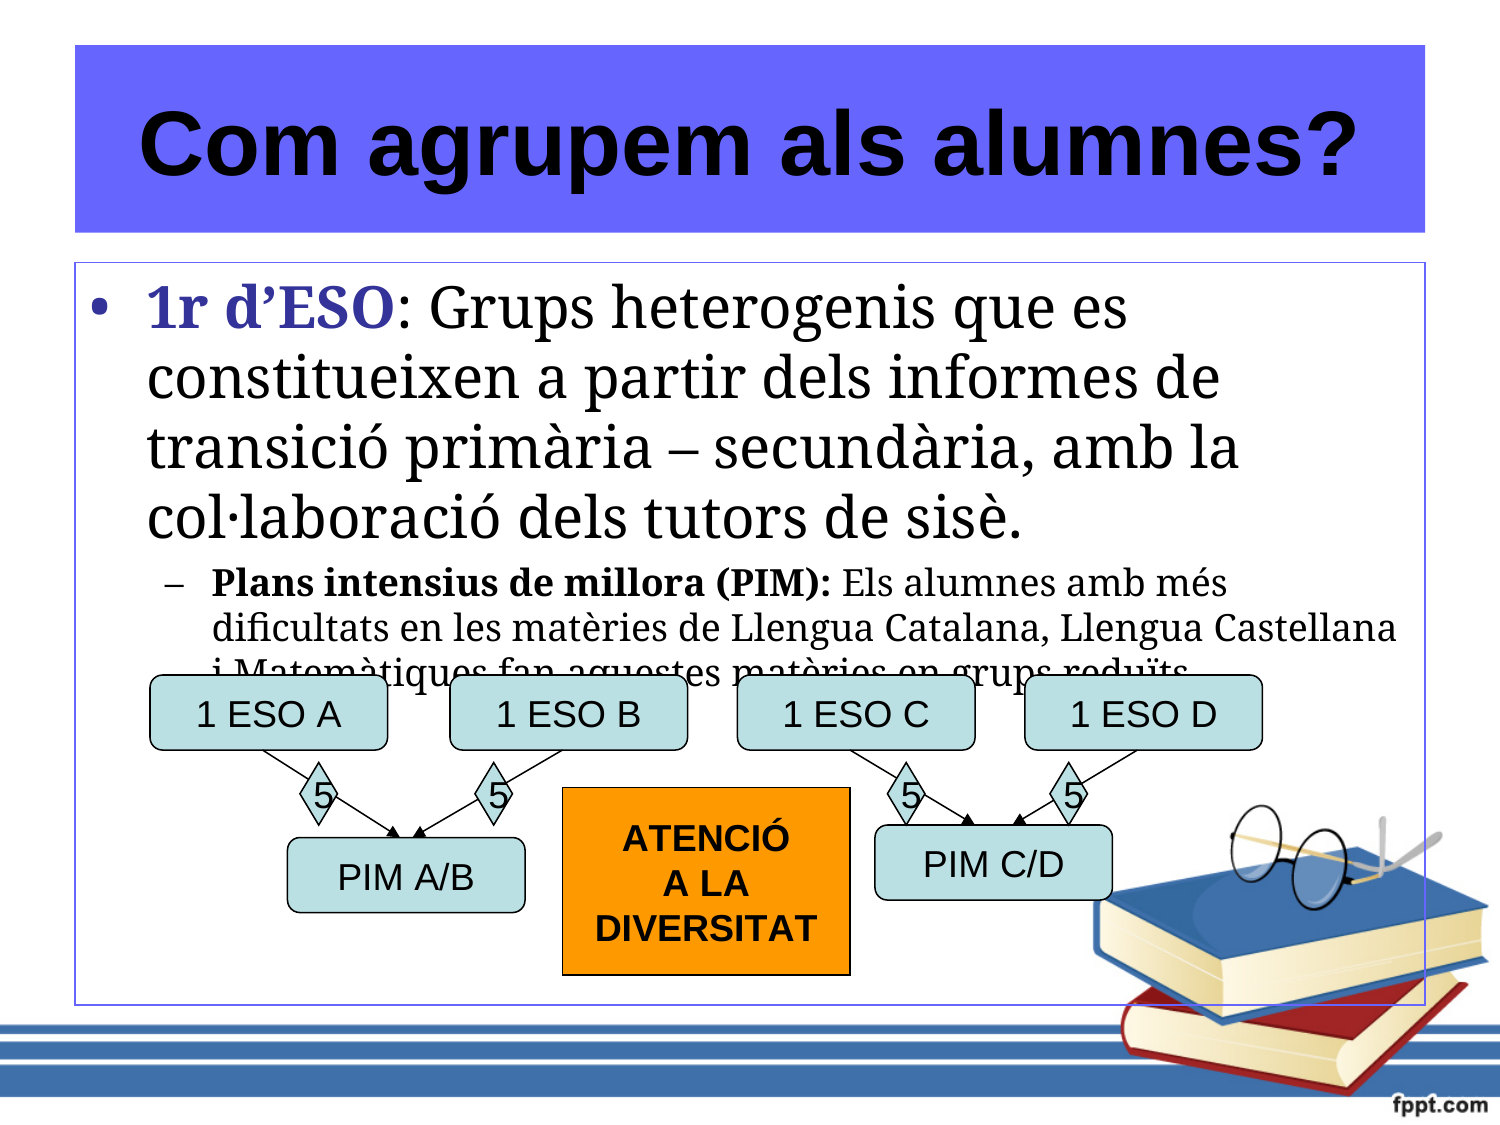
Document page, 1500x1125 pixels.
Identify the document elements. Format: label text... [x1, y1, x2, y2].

text_box 5 [299, 762, 338, 826]
text_box 5 [1049, 762, 1088, 826]
list 1r d’ESO: Grups heterogenis que es constitueixen a partir dels informes de transició primària – secundària, amb la col·laboració dels tutors de sisè. Plans intensius de millora (PIM): Els alumnes amb més dificultats en les matèries de Llengua Catalana, Llengua Castellana i Matemàtiques fan aquestes matèries en grups reduïts [75, 262, 1426, 1006]
text_box 1 ESO D [1024, 675, 1263, 751]
text_box 1 ESO B [450, 675, 688, 751]
title Com agrupem als alumnes? [75, 45, 1426, 233]
text_box 1 ESO A [150, 675, 388, 751]
text_box 1 ESO C [737, 675, 976, 751]
text_box ATENCIÓ A LA DIVERSITAT [562, 787, 850, 975]
text_box 5 [887, 762, 925, 826]
picture [0, 0, 1500, 1125]
text_box 5 [474, 762, 513, 826]
text_box PIM A/B [287, 837, 526, 913]
text_box PIM C/D [874, 825, 1113, 901]
